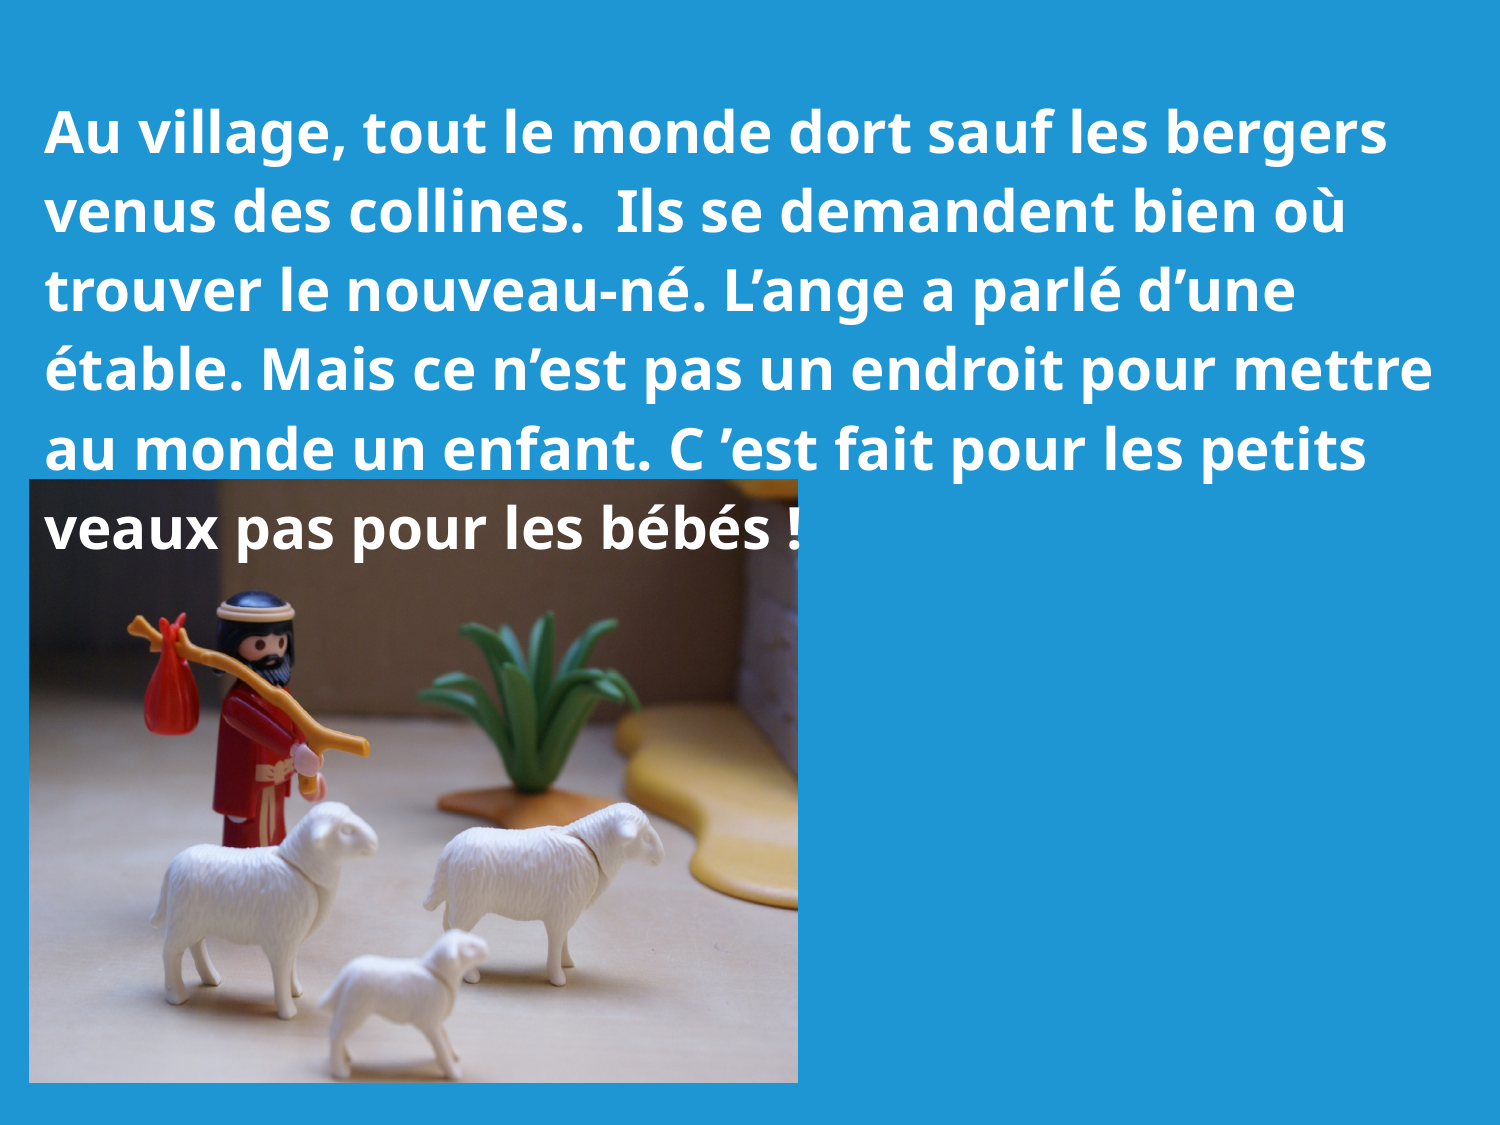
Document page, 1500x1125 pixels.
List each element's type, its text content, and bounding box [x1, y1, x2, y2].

picture [29, 574, 798, 1083]
text_box Au village, tout le monde dort sauf les bergers venus des collines. Ils se demandent bien où trouver le nouveau-né. L’ange a parlé d’une étable. Mais ce n’est pas un endroit pour mettre au monde un enfant. C ’est fait pour les petits veaux pas pour les bébés ! [29, 75, 1469, 574]
